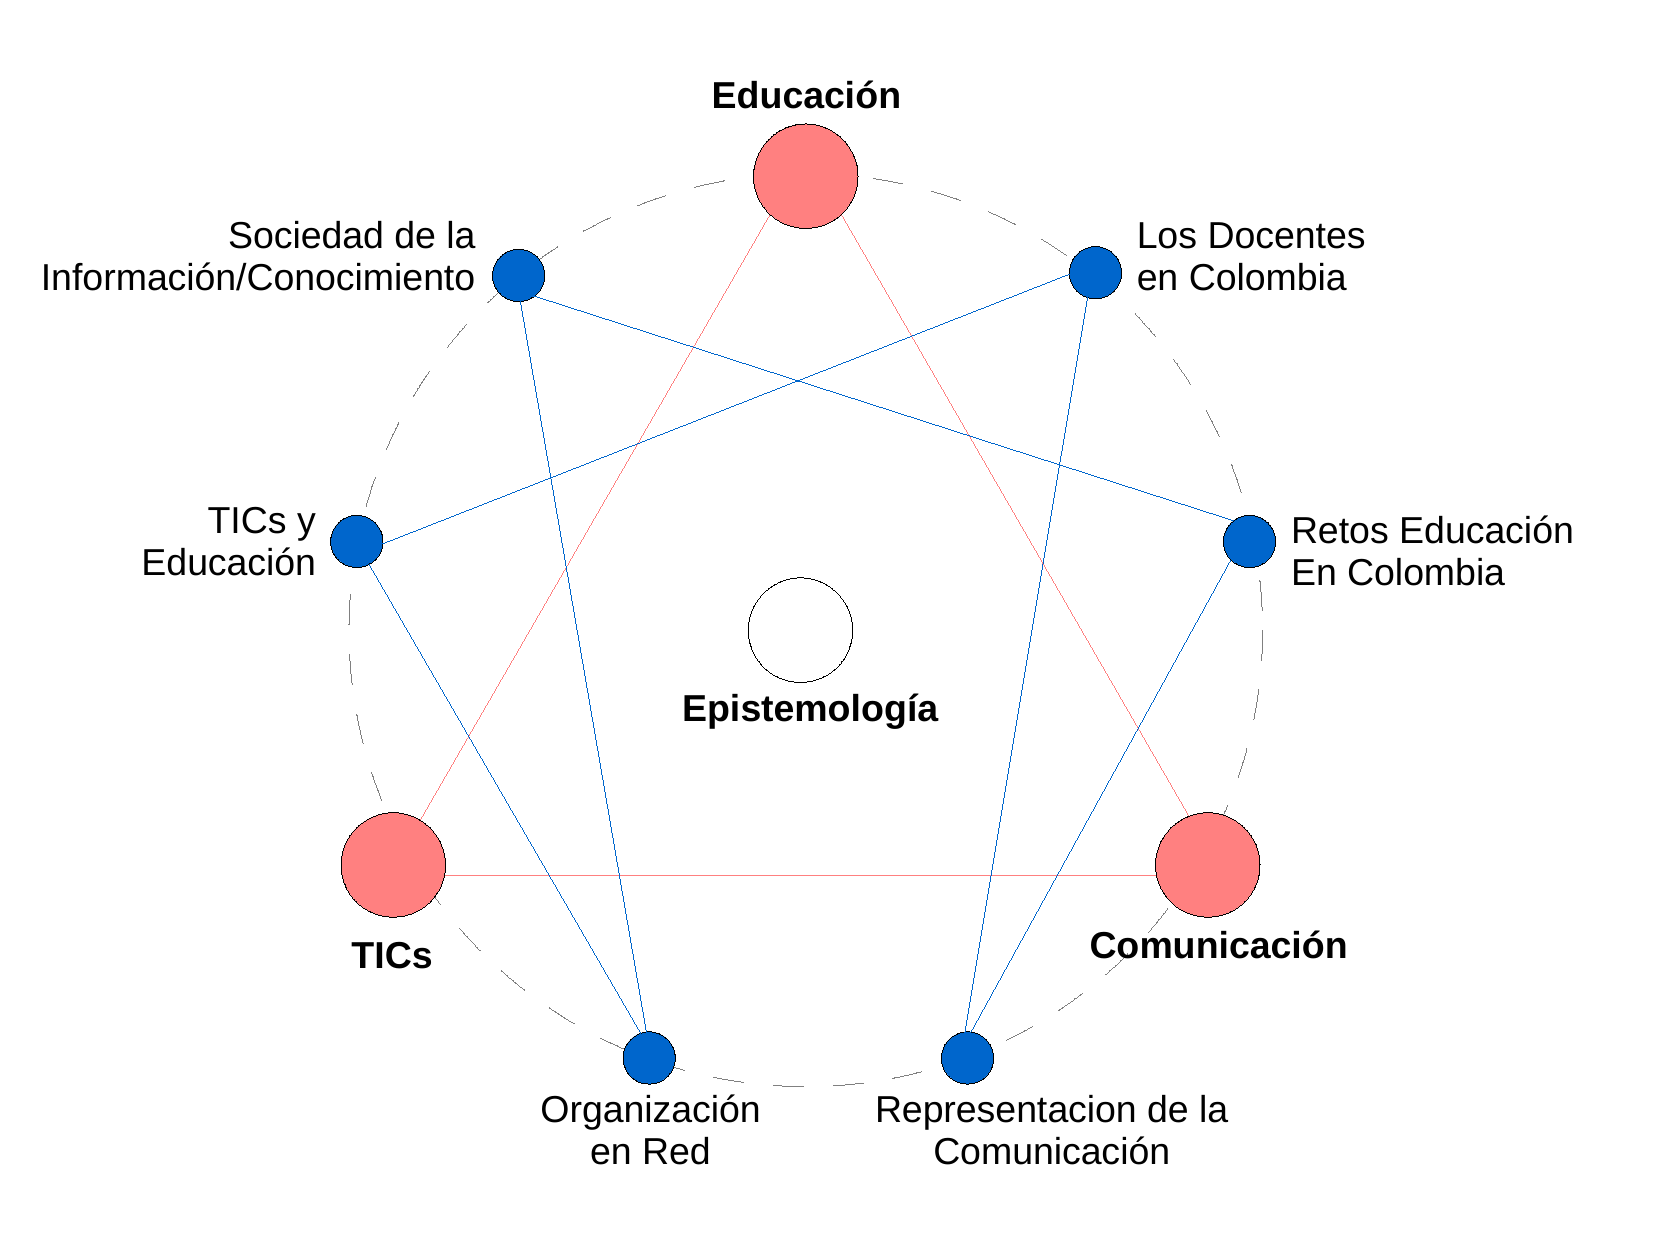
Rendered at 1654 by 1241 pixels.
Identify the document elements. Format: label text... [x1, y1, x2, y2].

text_box [1155, 812, 1261, 917]
text_box Educación [696, 67, 917, 124]
text_box Representacion de la Comunicación [860, 1080, 1244, 1180]
text_box Comunicación [1074, 917, 1363, 975]
text_box Sociedad de la Información/Conocimiento [25, 206, 491, 306]
text_box [623, 1031, 676, 1080]
text_box Retos Educación En Colombia [1276, 501, 1589, 601]
text_box [753, 124, 859, 229]
text_box [341, 812, 446, 918]
text_box Los Docentes en Colombia [1122, 206, 1381, 306]
text_box [492, 249, 545, 302]
text_box [331, 515, 383, 568]
text_box [1069, 246, 1122, 299]
text_box [941, 1031, 994, 1080]
text_box Epistemología [667, 680, 954, 737]
text_box Organización en Red [525, 1080, 776, 1180]
text_box TICs [336, 927, 448, 984]
text_box [1223, 515, 1276, 568]
text_box TICs y Educación [126, 491, 331, 591]
text_box [748, 577, 853, 680]
